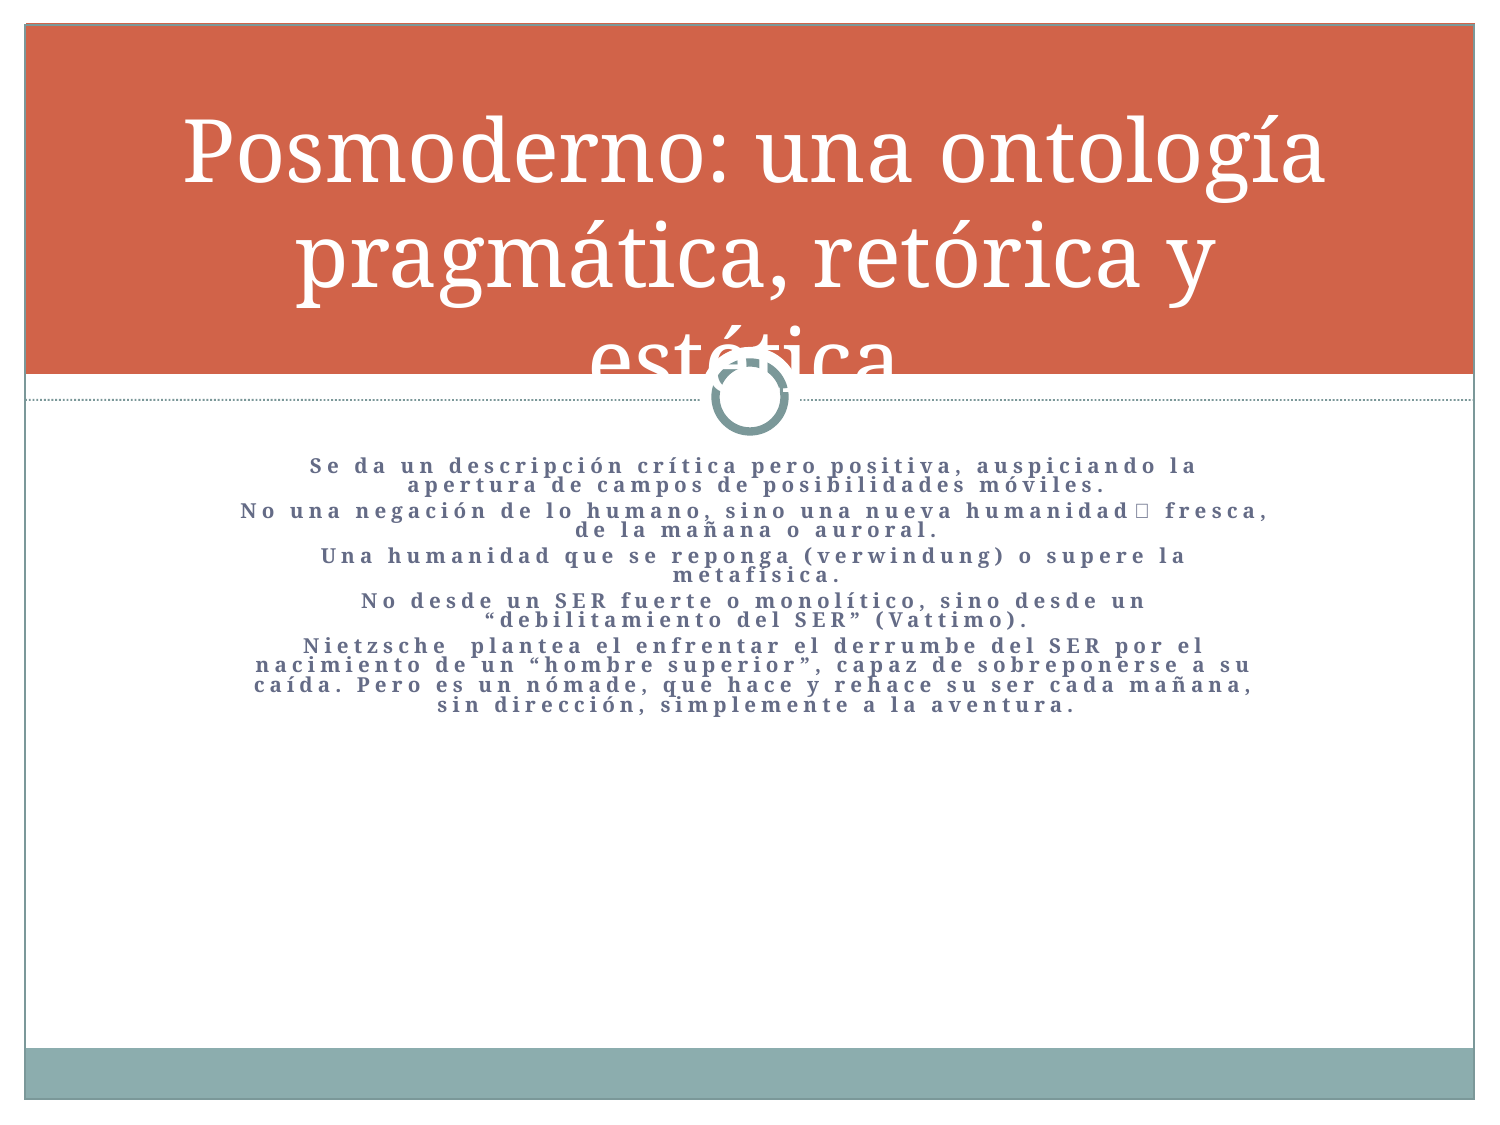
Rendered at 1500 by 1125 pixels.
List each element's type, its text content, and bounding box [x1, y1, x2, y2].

list Se da un descripción crítica pero positiva, auspiciando la apertura de campos de posibilidades móviles. No una negación de lo humano, sino una nueva humanidad fresca, de la mañana o auroral. Una humanidad que se reponga (verwindung) o supere la metafísica. No desde un SER fuerte o monolítico, sino desde un “debilitamiento del SER” (Vattimo). Nietzsche plantea el enfrentar el derrumbe del SER por el nacimiento de un “hombre superior”, capaz de sobreponerse a su caída. Pero es un nómade, que hace y rehace su ser cada mañana, sin dirección, simplemente a la aventura. [224, 450, 1288, 1000]
title Posmoderno: una ontología pragmática, retórica y estética. [118, 87, 1394, 338]
